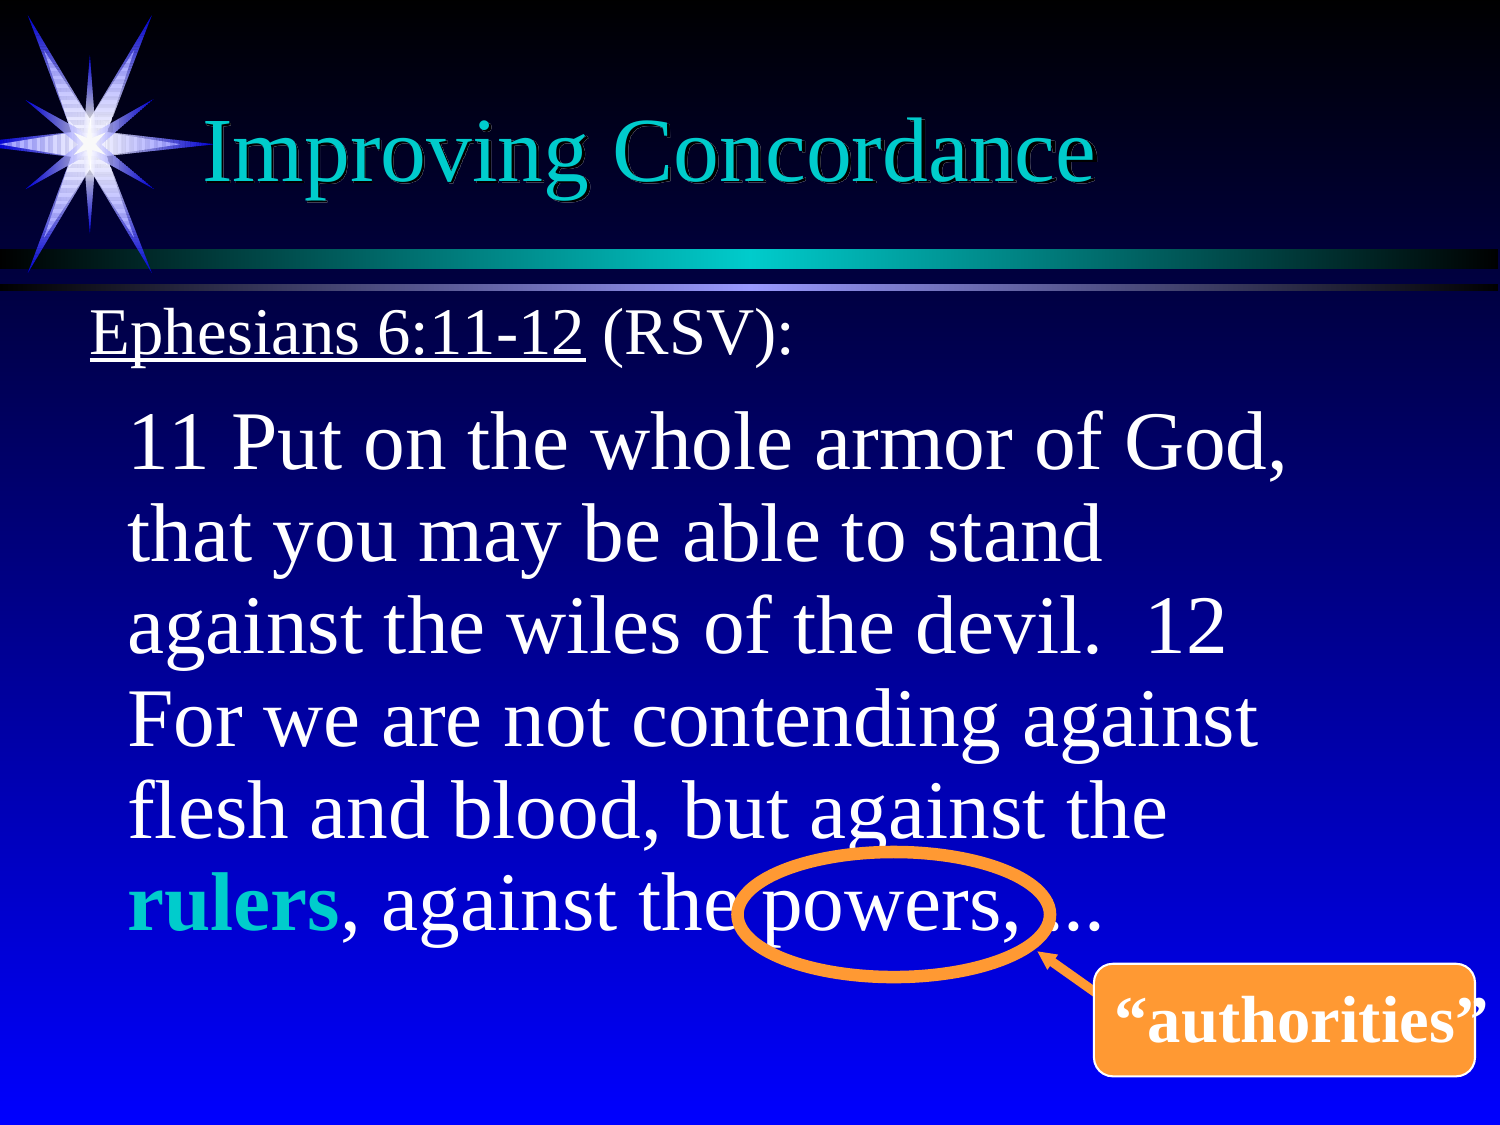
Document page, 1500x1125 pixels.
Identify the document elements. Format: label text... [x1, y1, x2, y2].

text_box 11 Put on the whole armor of God, that you may be able to stand against the wiles of the devil. 12 For we are not contending against flesh and blood, but against the rulers, against the powers, ... [112, 387, 1376, 957]
title Improving Concordance [187, 56, 1500, 244]
text_box 11 Put on the whole armor of God, that you may be able to stand against the wiles of the devil. 12 For we are not contending against flesh and blood, but against the rulers, against the powers, ... [744, 859, 1043, 957]
text_box Ephesians 6:11-12 (RSV): [75, 287, 838, 377]
text_box “authorities” [1093, 963, 1476, 1077]
